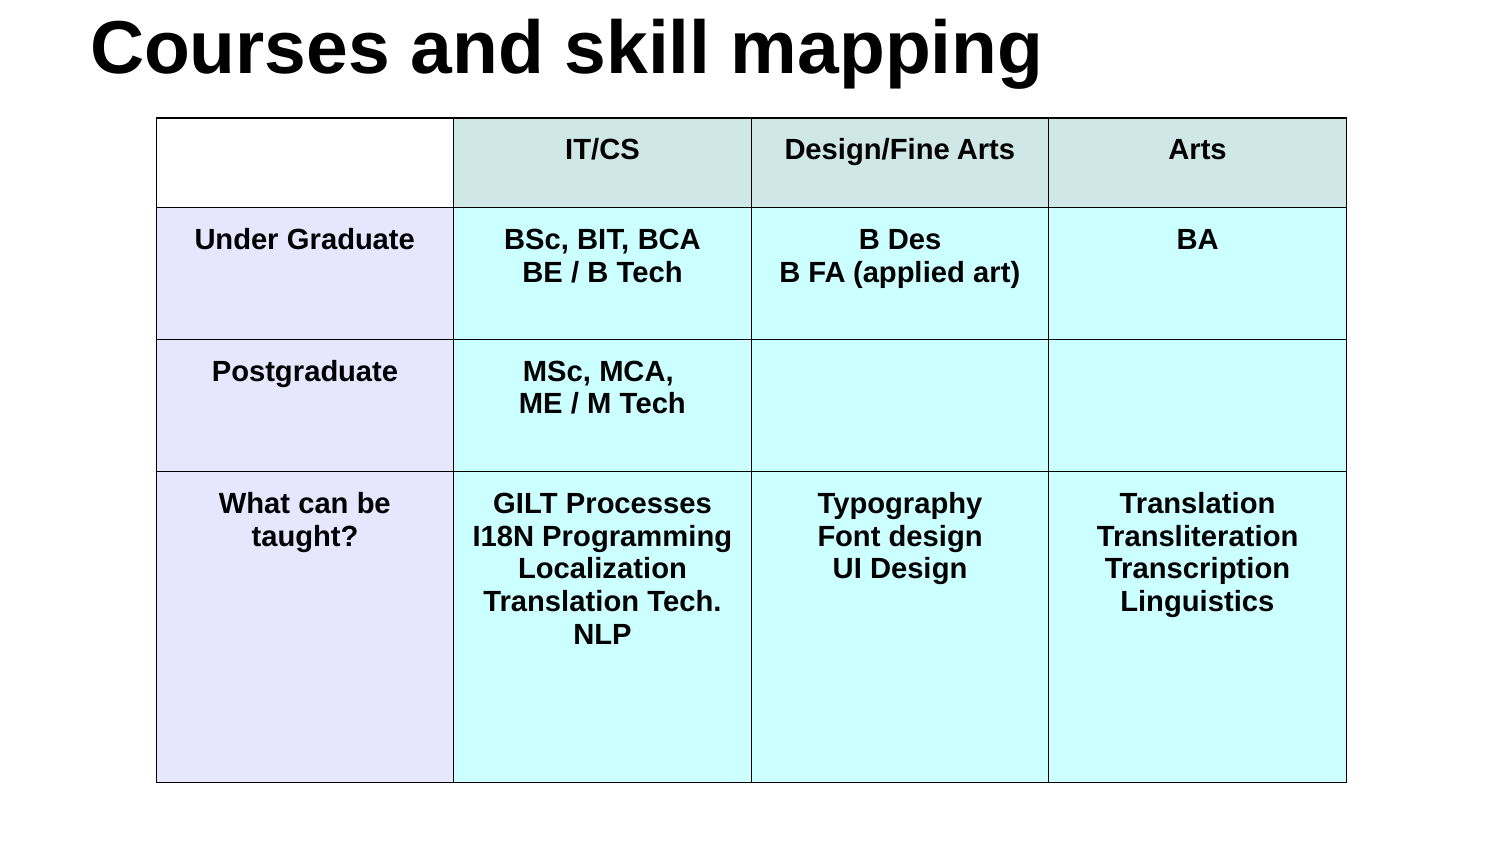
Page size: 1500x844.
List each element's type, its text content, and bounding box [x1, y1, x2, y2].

table_cell GILT Processes I18N Programming Localization Translation Tech. NLP [454, 472, 751, 782]
table_cell What can be taught? [157, 472, 453, 782]
table_cell MSc, MCA, ME / M Tech [454, 340, 751, 471]
table_header Arts [1049, 119, 1346, 207]
table_header Design/Fine Arts [752, 119, 1048, 207]
table_cell Typography Font design UI Design [752, 472, 1048, 782]
table_cell Translation Transliteration Transcription Linguistics [1049, 472, 1346, 782]
table_cell BA [1049, 208, 1346, 339]
table_cell [1049, 340, 1346, 471]
table_cell Under Graduate [157, 208, 453, 339]
table_header IT/CS [454, 119, 751, 207]
title Courses and skill mapping [75, 33, 1425, 104]
table_cell [752, 340, 1048, 471]
table_header [157, 119, 453, 207]
table_cell B Des B FA (applied art) [752, 208, 1048, 339]
table_cell BSc, BIT, BCA BE / B Tech [454, 208, 751, 339]
table_cell Postgraduate [157, 340, 453, 471]
